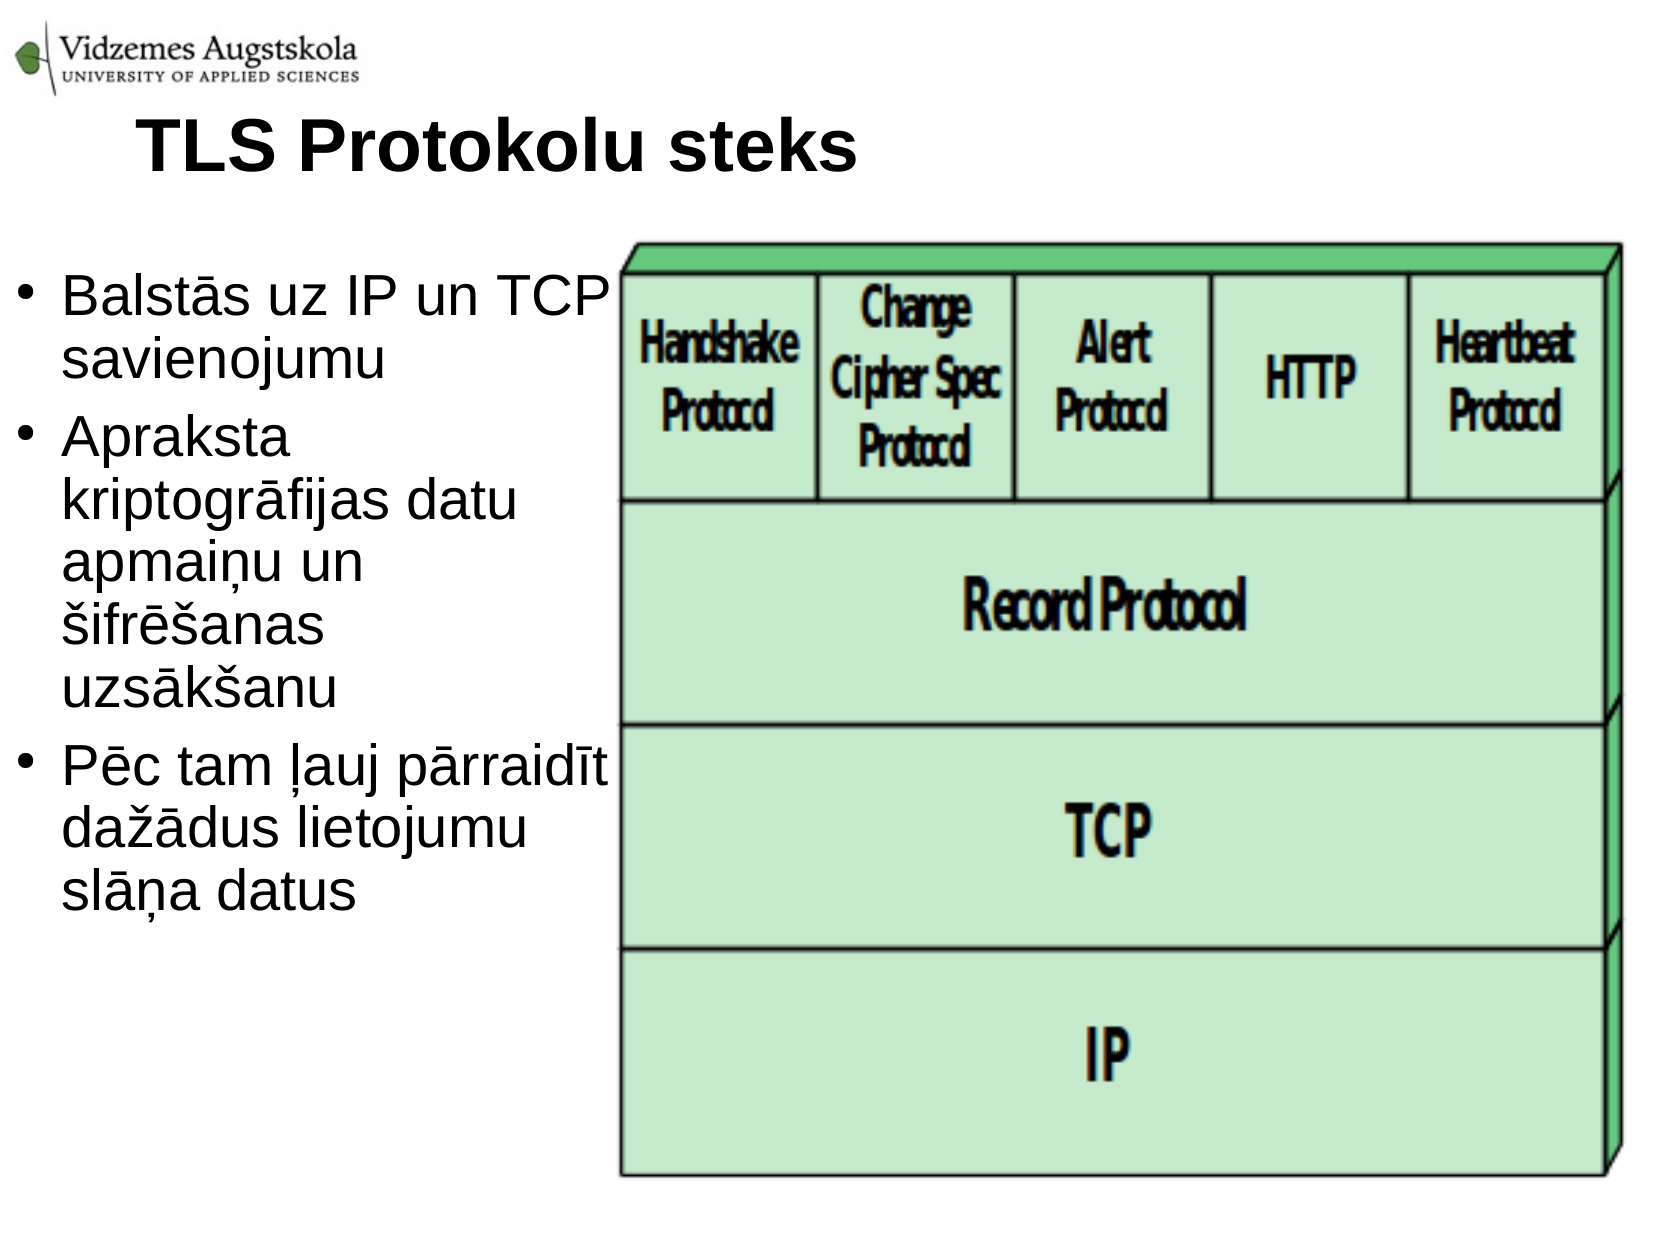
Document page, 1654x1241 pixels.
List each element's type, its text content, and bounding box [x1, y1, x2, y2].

list Balstās uz IP un TCP savienojumu Apraksta kriptogrāfijas datu apmaiņu un šifrēšanas uzsākšanu Pēc tam ļauj pārraidīt dažādus lietojumu slāņa datus [0, 261, 615, 981]
picture [574, 197, 1654, 1216]
title TLS Protokolu steks [94, 96, 1512, 195]
picture [5, 2, 368, 113]
